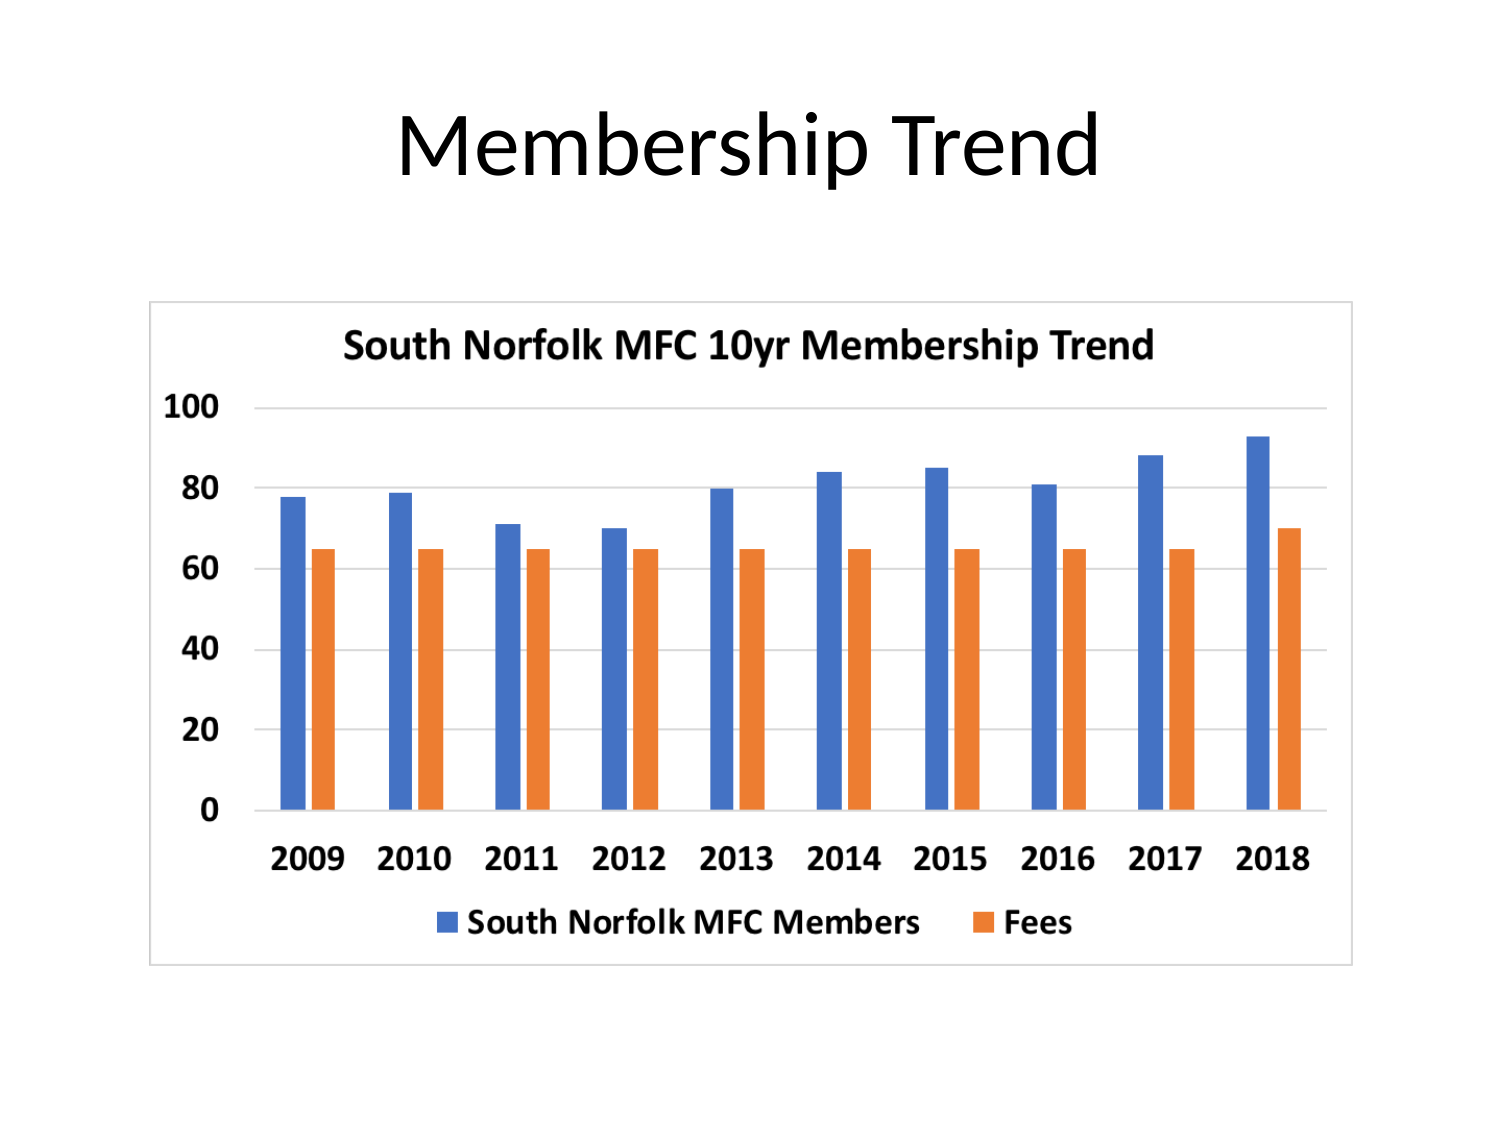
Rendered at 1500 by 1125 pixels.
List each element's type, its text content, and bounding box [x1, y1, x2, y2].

picture [147, 301, 1353, 967]
title Membership Trend [75, 45, 1426, 233]
